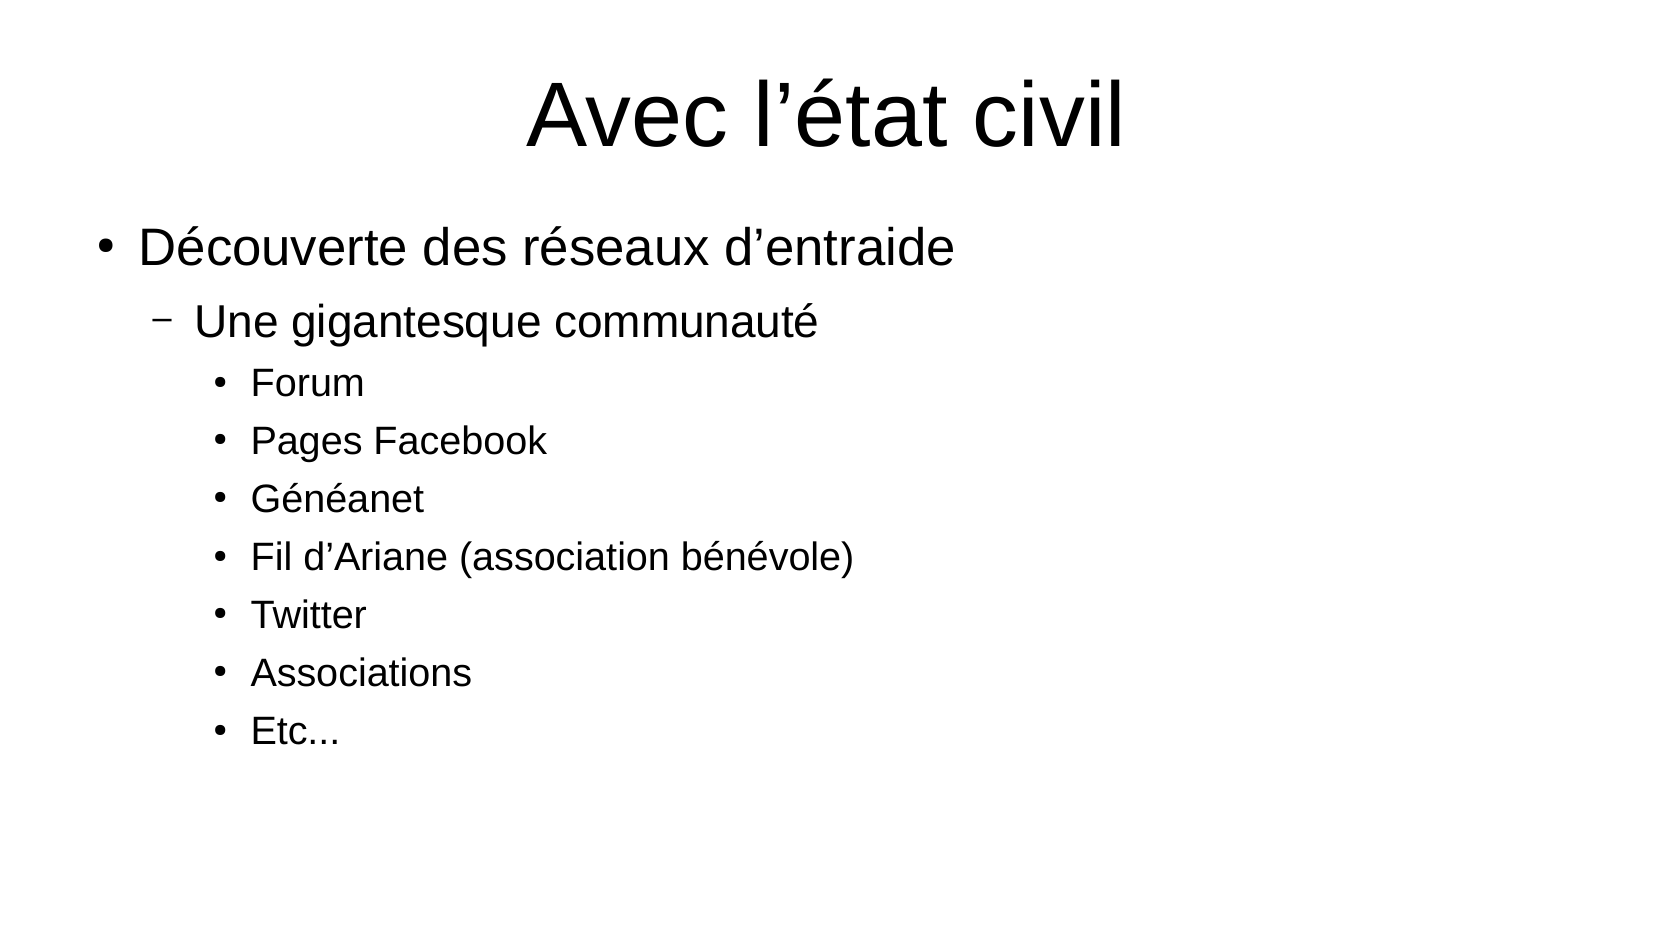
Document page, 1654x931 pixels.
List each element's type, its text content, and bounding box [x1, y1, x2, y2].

title Avec l’état civil [82, 37, 1571, 193]
list Découverte des réseaux d’entraide Une gigantesque communauté Forum Pages Facebook Généanet Fil d’Ariane (association bénévole) Twitter Associations Etc... [82, 217, 1571, 758]
